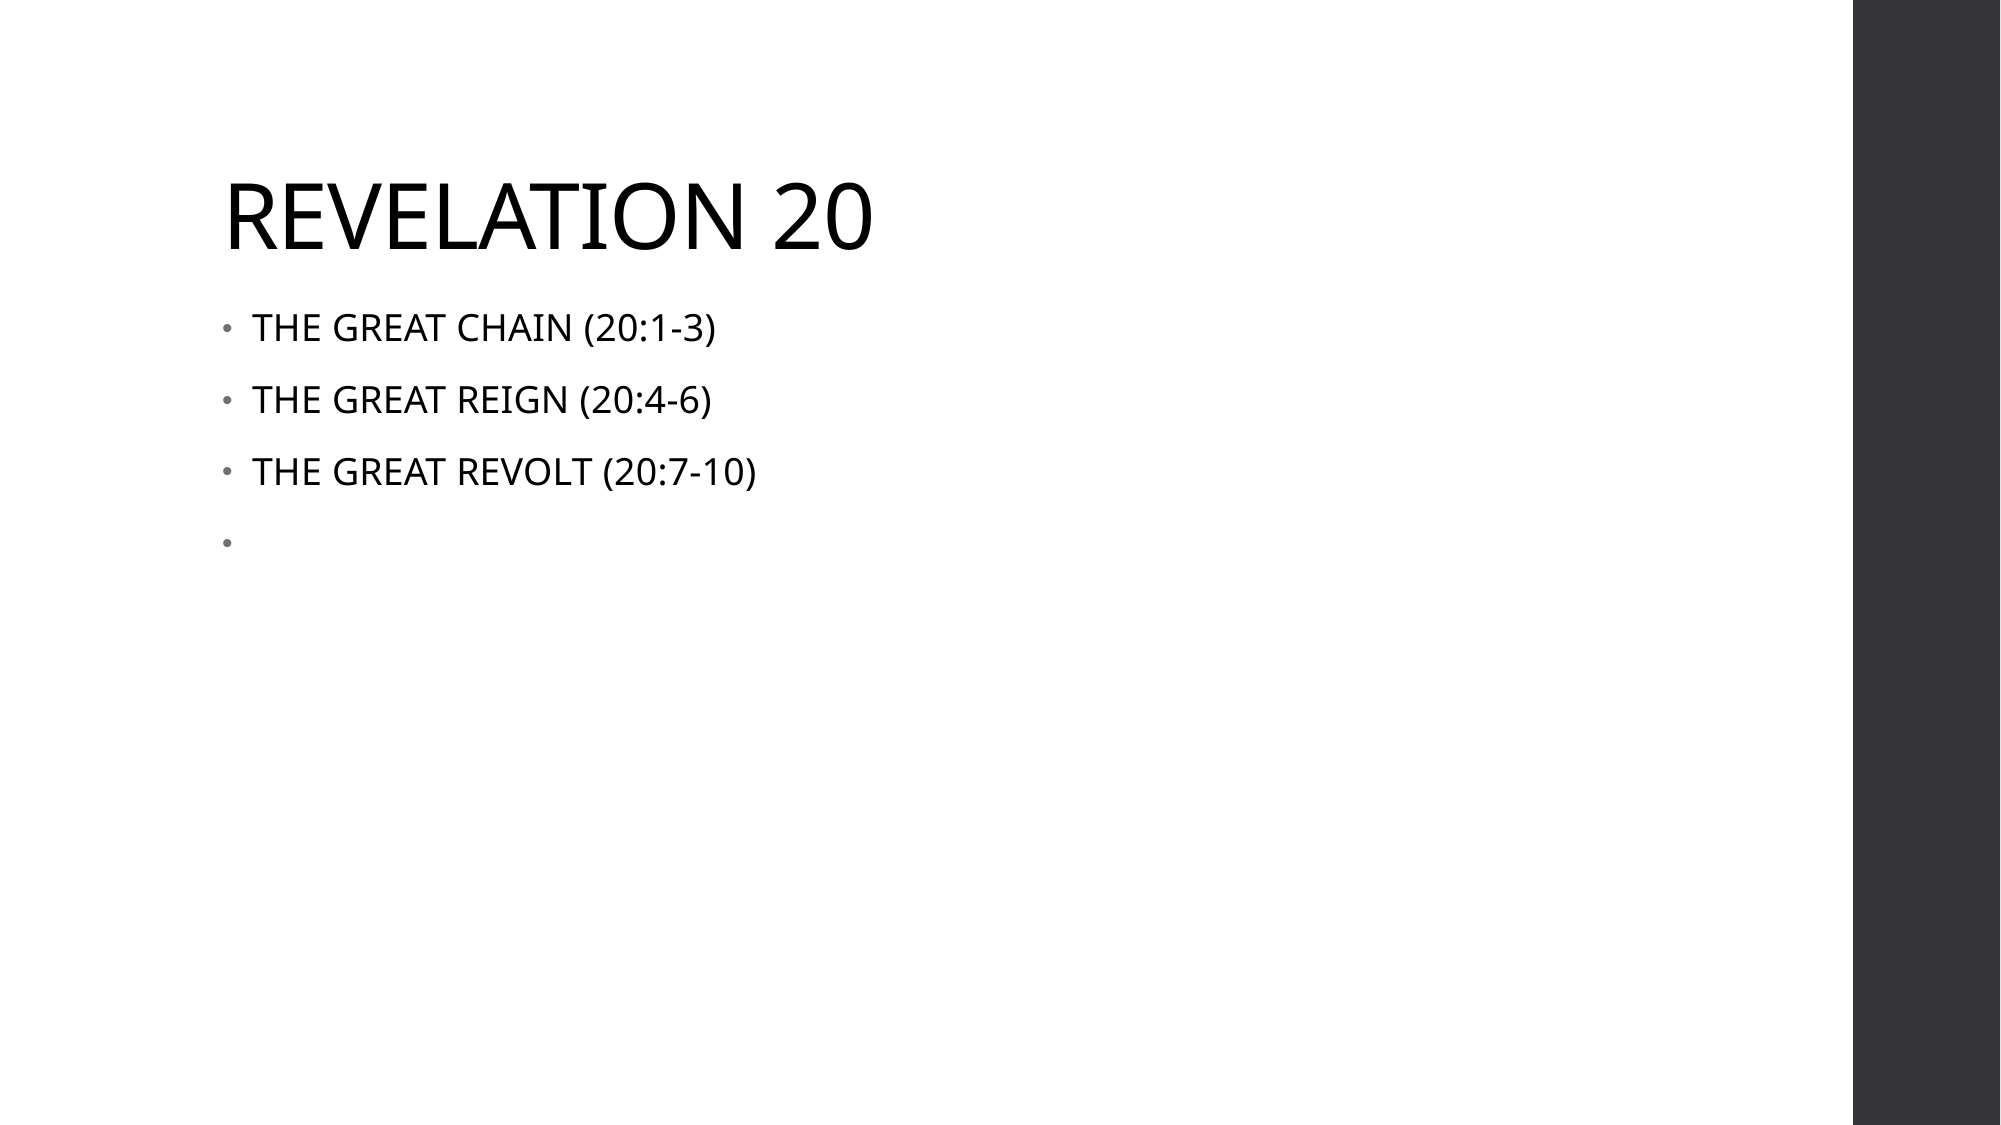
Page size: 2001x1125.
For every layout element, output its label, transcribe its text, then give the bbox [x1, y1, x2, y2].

list THE GREAT CHAIN (20:1-3) THE GREAT REIGN (20:4-6) THE GREAT REVOLT (20:7-10) [206, 299, 1617, 1014]
title REVELATION 20 [206, 60, 1797, 278]
